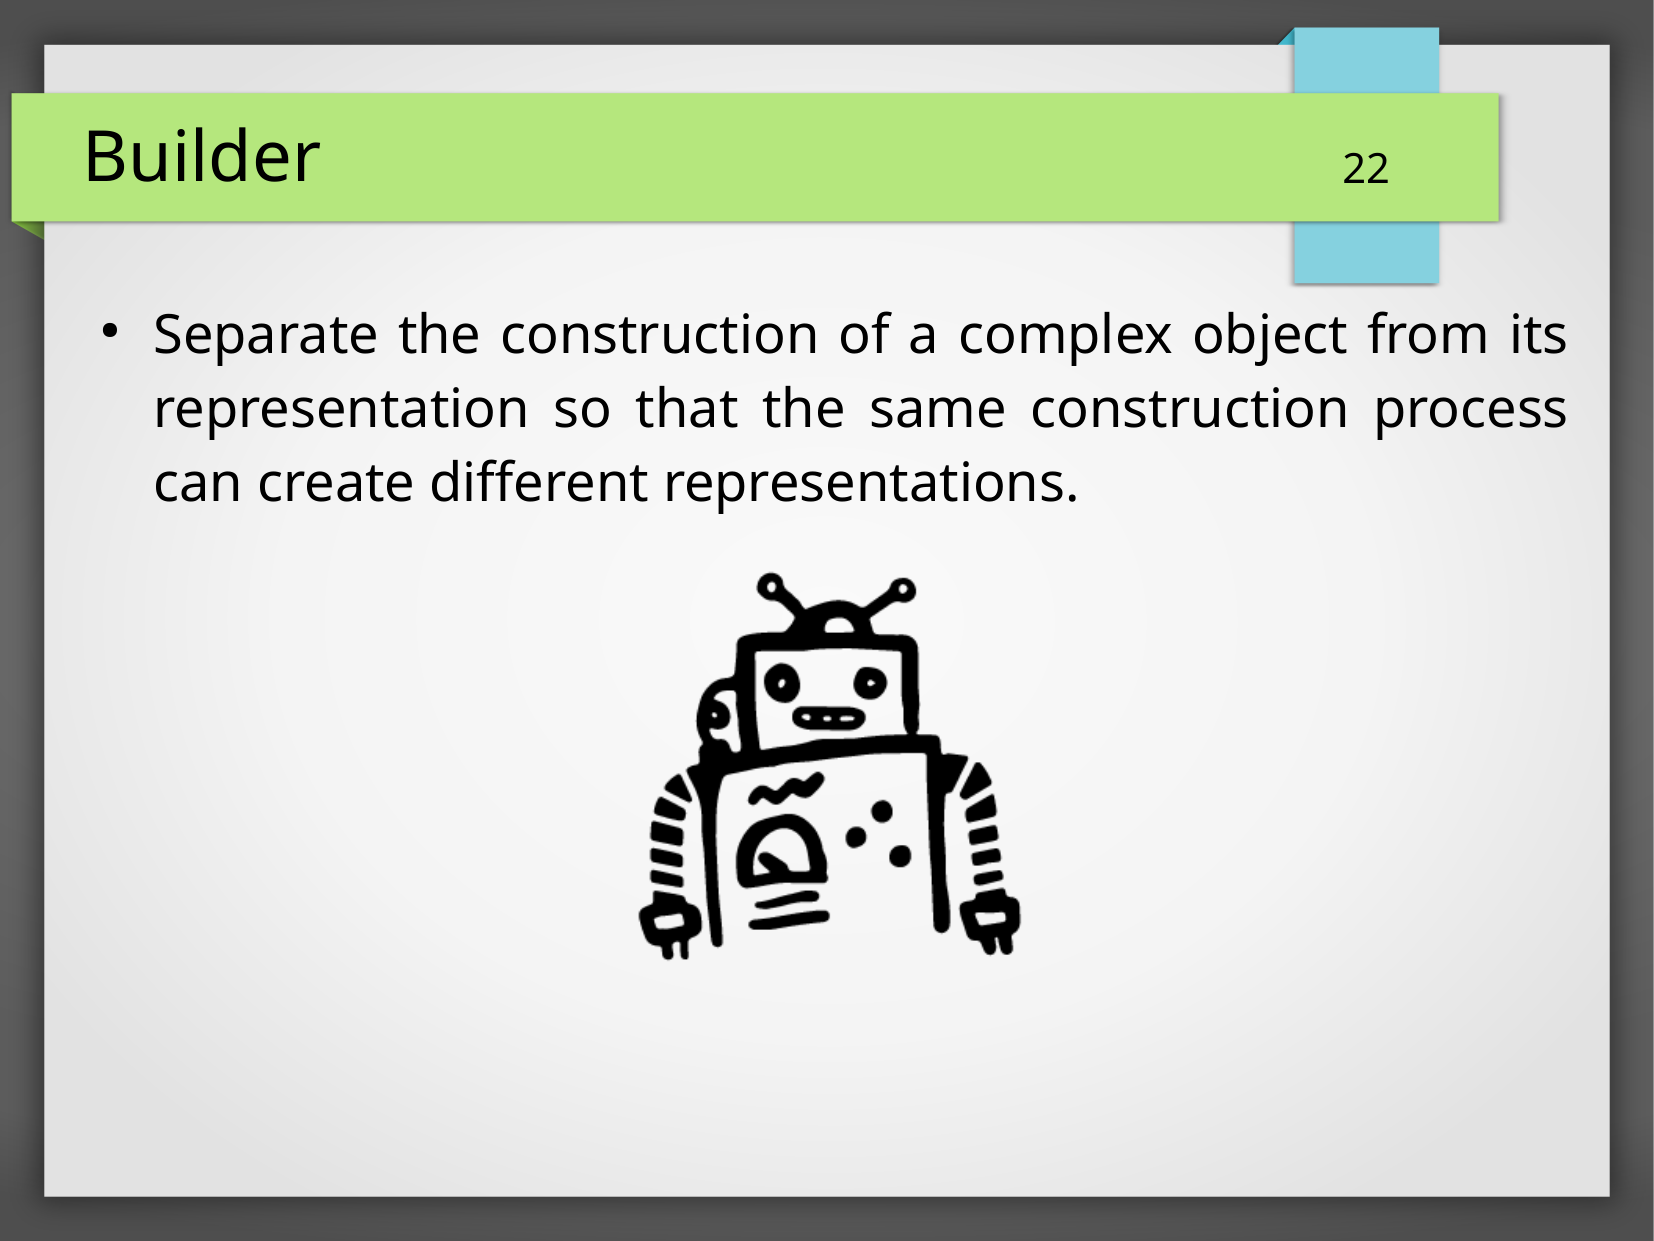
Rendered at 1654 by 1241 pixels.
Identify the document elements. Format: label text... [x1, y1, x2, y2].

text_box <number> [1254, 131, 1479, 207]
picture [0, 0, 1654, 1241]
title Builder [82, 94, 1264, 213]
list Separate the construction of a complex object from its representation so that the same construction process can create different representations. [82, 295, 1571, 1015]
